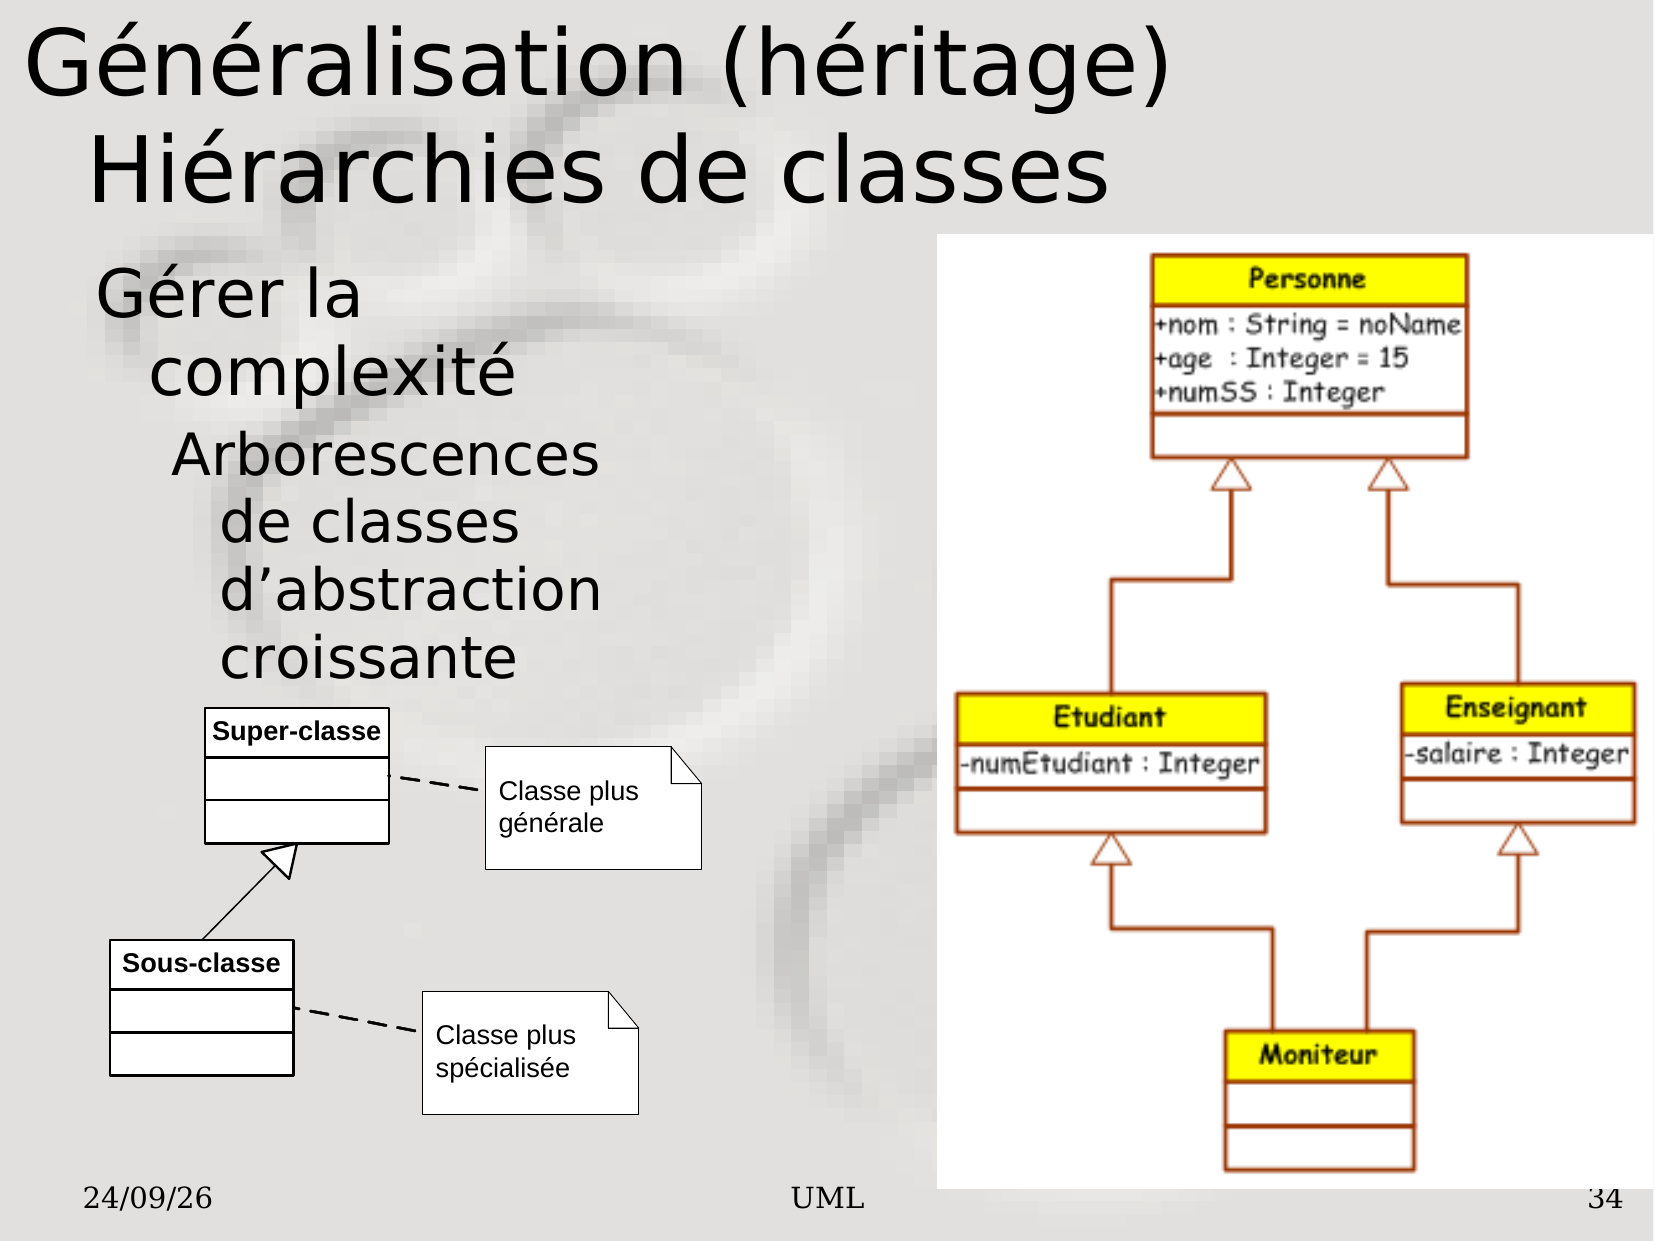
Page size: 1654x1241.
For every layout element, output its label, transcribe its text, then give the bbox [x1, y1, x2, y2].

title Généralisation (héritage) Hiérarchies de classes [8, 2, 1538, 233]
picture [0, 0, 1654, 1241]
list Gérer la complexité Arborescences de classes d’abstraction croissante [62, 247, 643, 1067]
chart [104, 702, 707, 1119]
